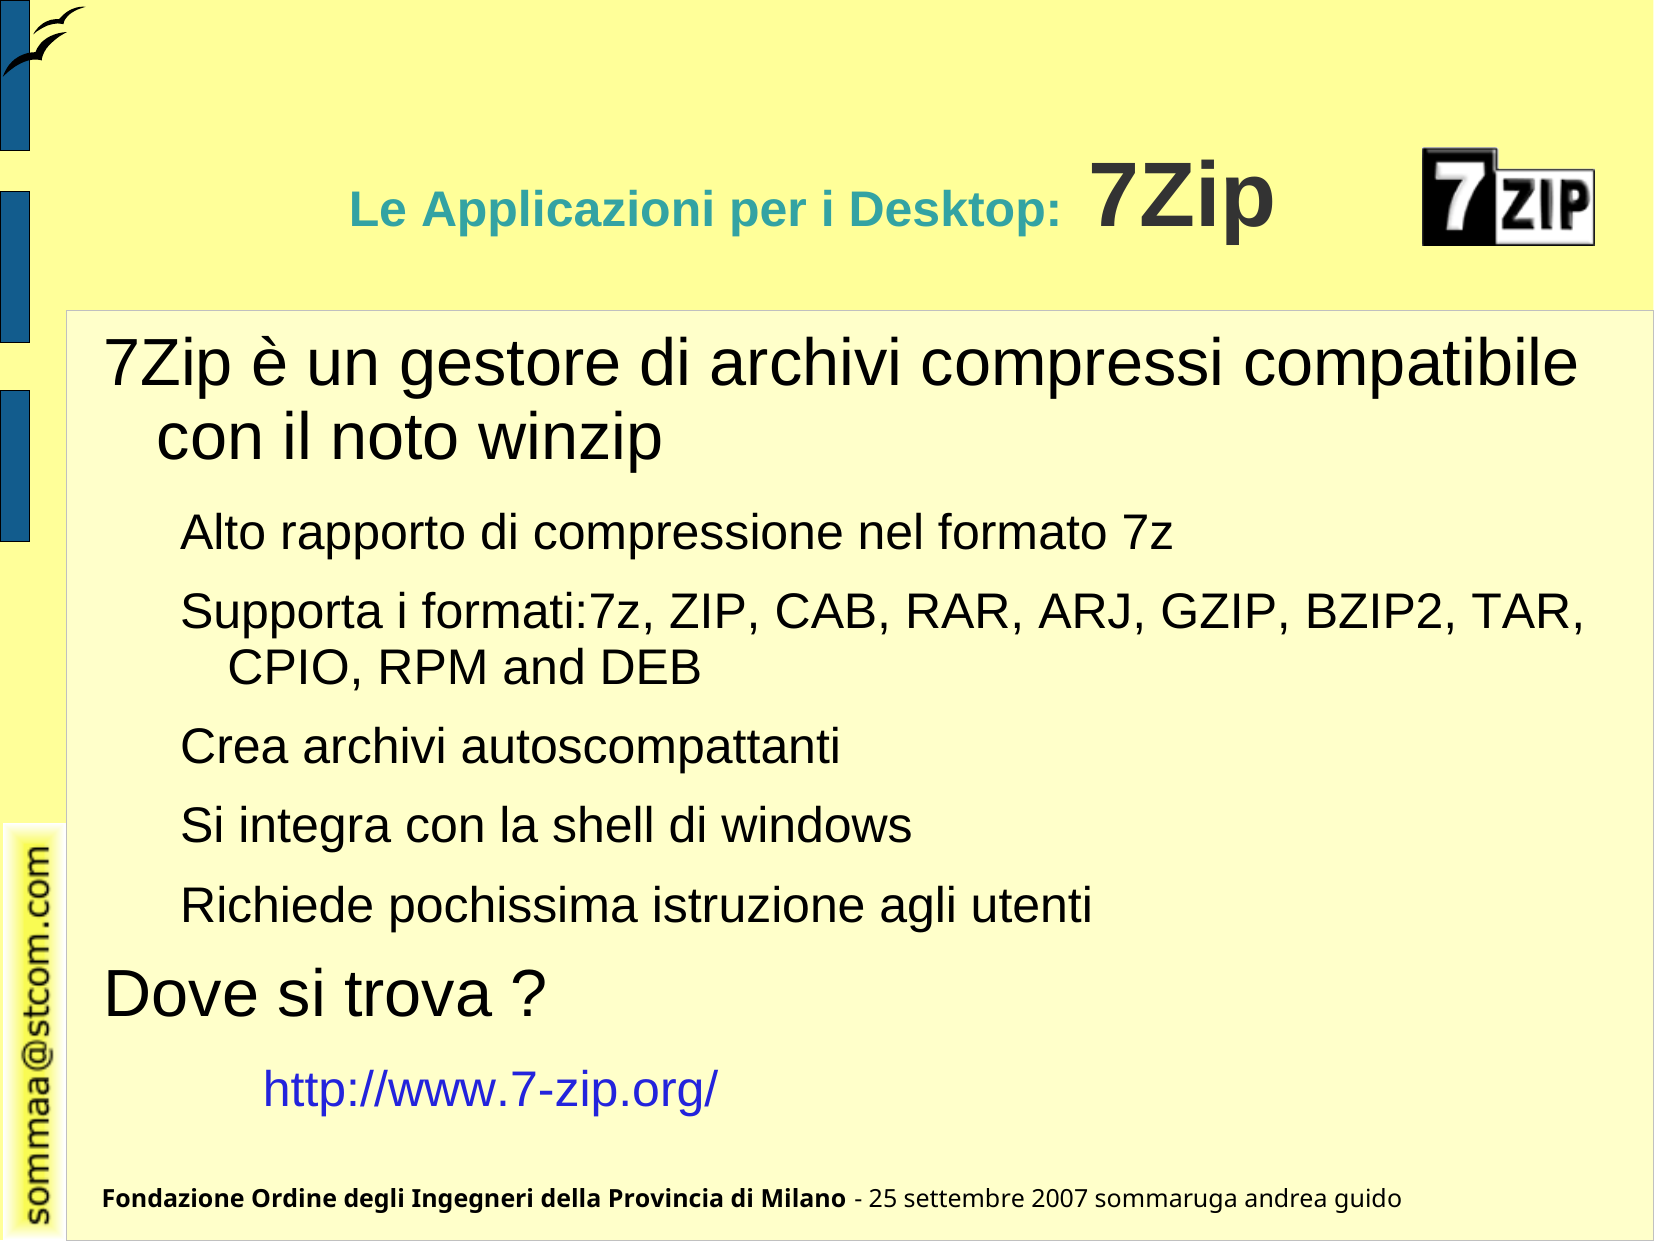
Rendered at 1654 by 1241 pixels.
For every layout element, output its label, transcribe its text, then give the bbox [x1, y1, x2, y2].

title Le Applicazioni per i Desktop: 7Zip [121, 91, 1534, 299]
list 7Zip è un gestore di archivi compressi compatibile con il noto winzip Alto rapporto di compressione nel formato 7z Supporta i formati:7z, ZIP, CAB, RAR, ARJ, GZIP, BZIP2, TAR, CPIO, RPM and DEB Crea archivi autoscompattanti Si integra con la shell di windows Richiede pochissima istruzione agli utenti Dove si trova ? http://www.7-zip.org/ [85, 324, 1628, 1152]
picture [1422, 147, 1595, 247]
picture [3, 823, 66, 1241]
